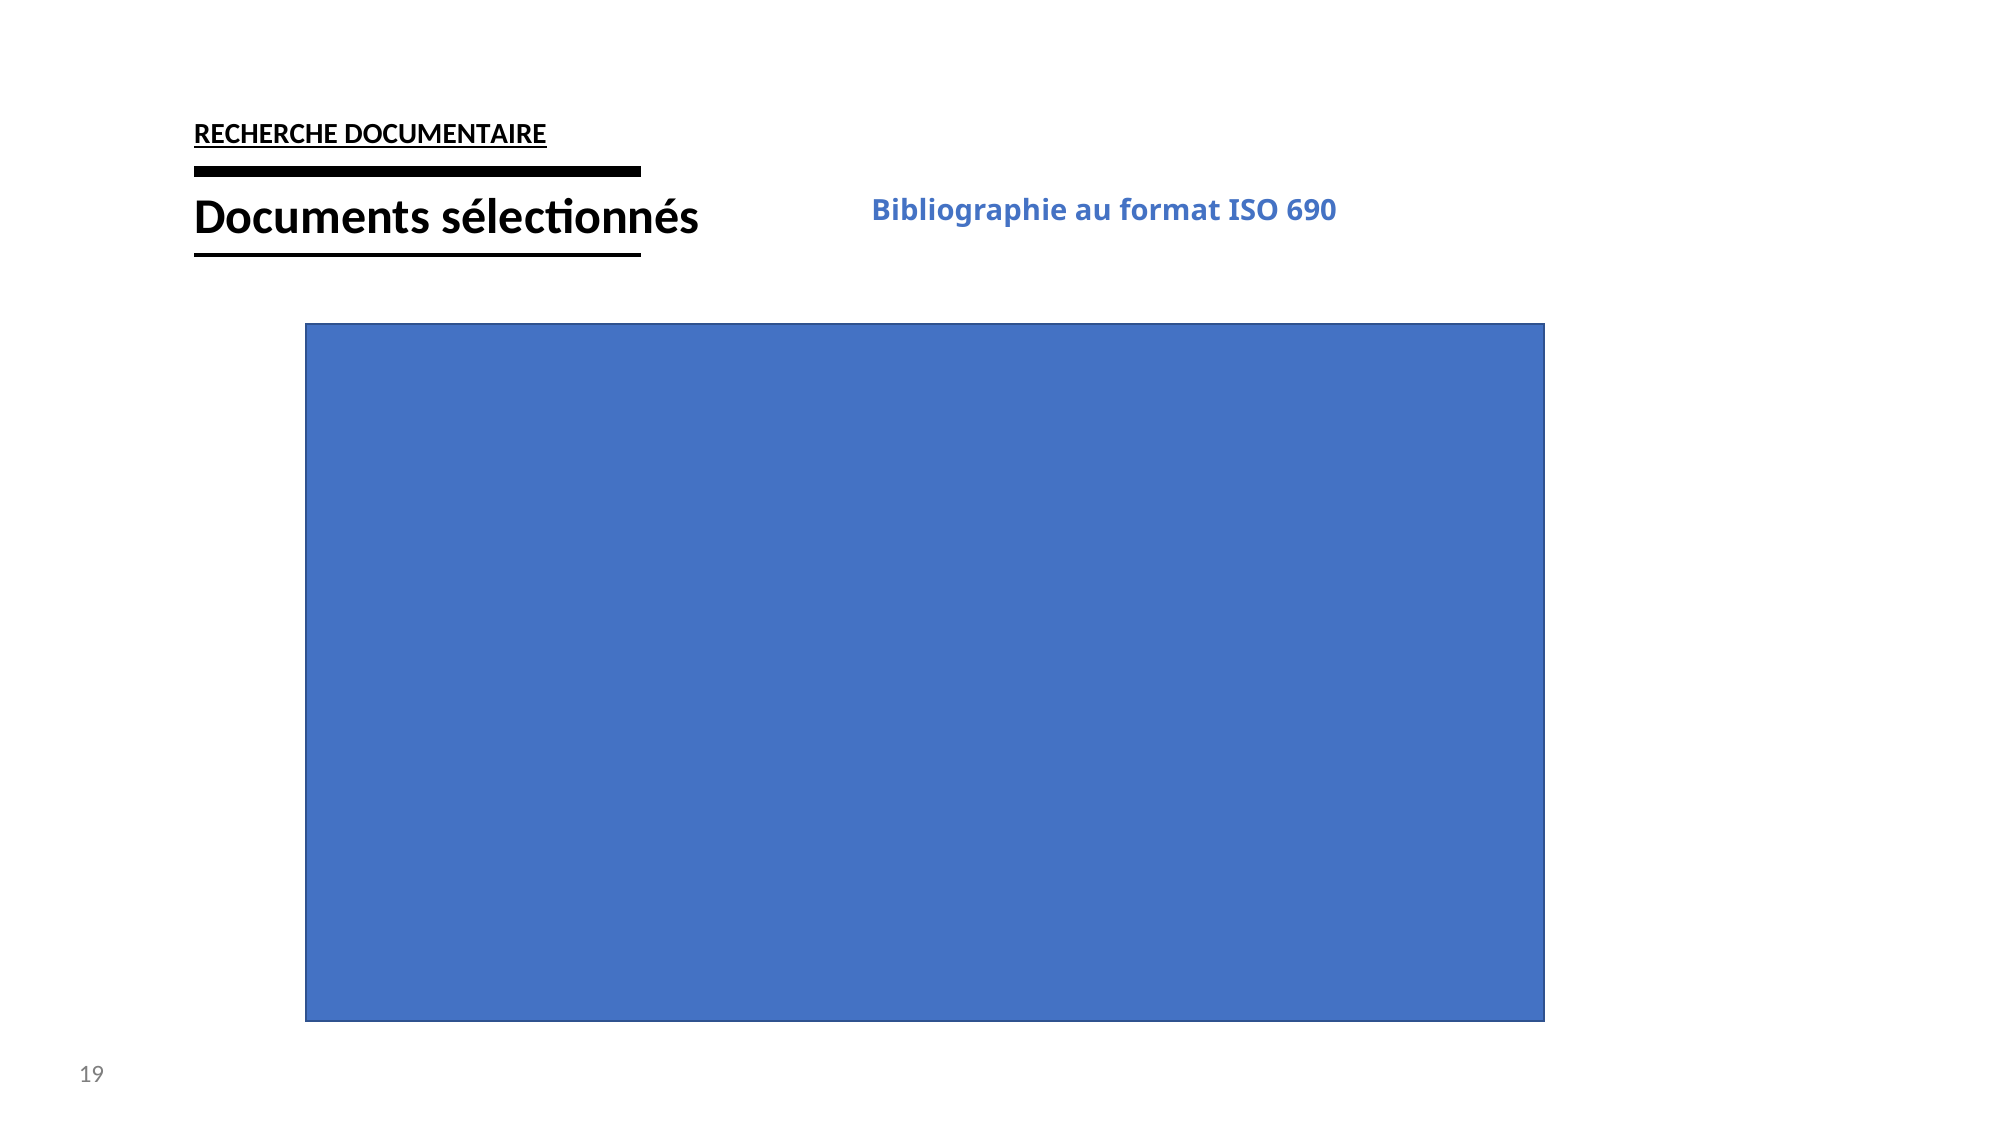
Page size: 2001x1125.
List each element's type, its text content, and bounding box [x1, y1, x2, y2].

text_box RECHERCHE DOCUMENTAIRE [194, 114, 550, 150]
text_box Bibliographie au format ISO 690 [871, 183, 1663, 235]
text_box [63, 1042, 514, 1103]
text_box Documents sélectionnés [194, 183, 706, 245]
text_box [306, 324, 1544, 1021]
